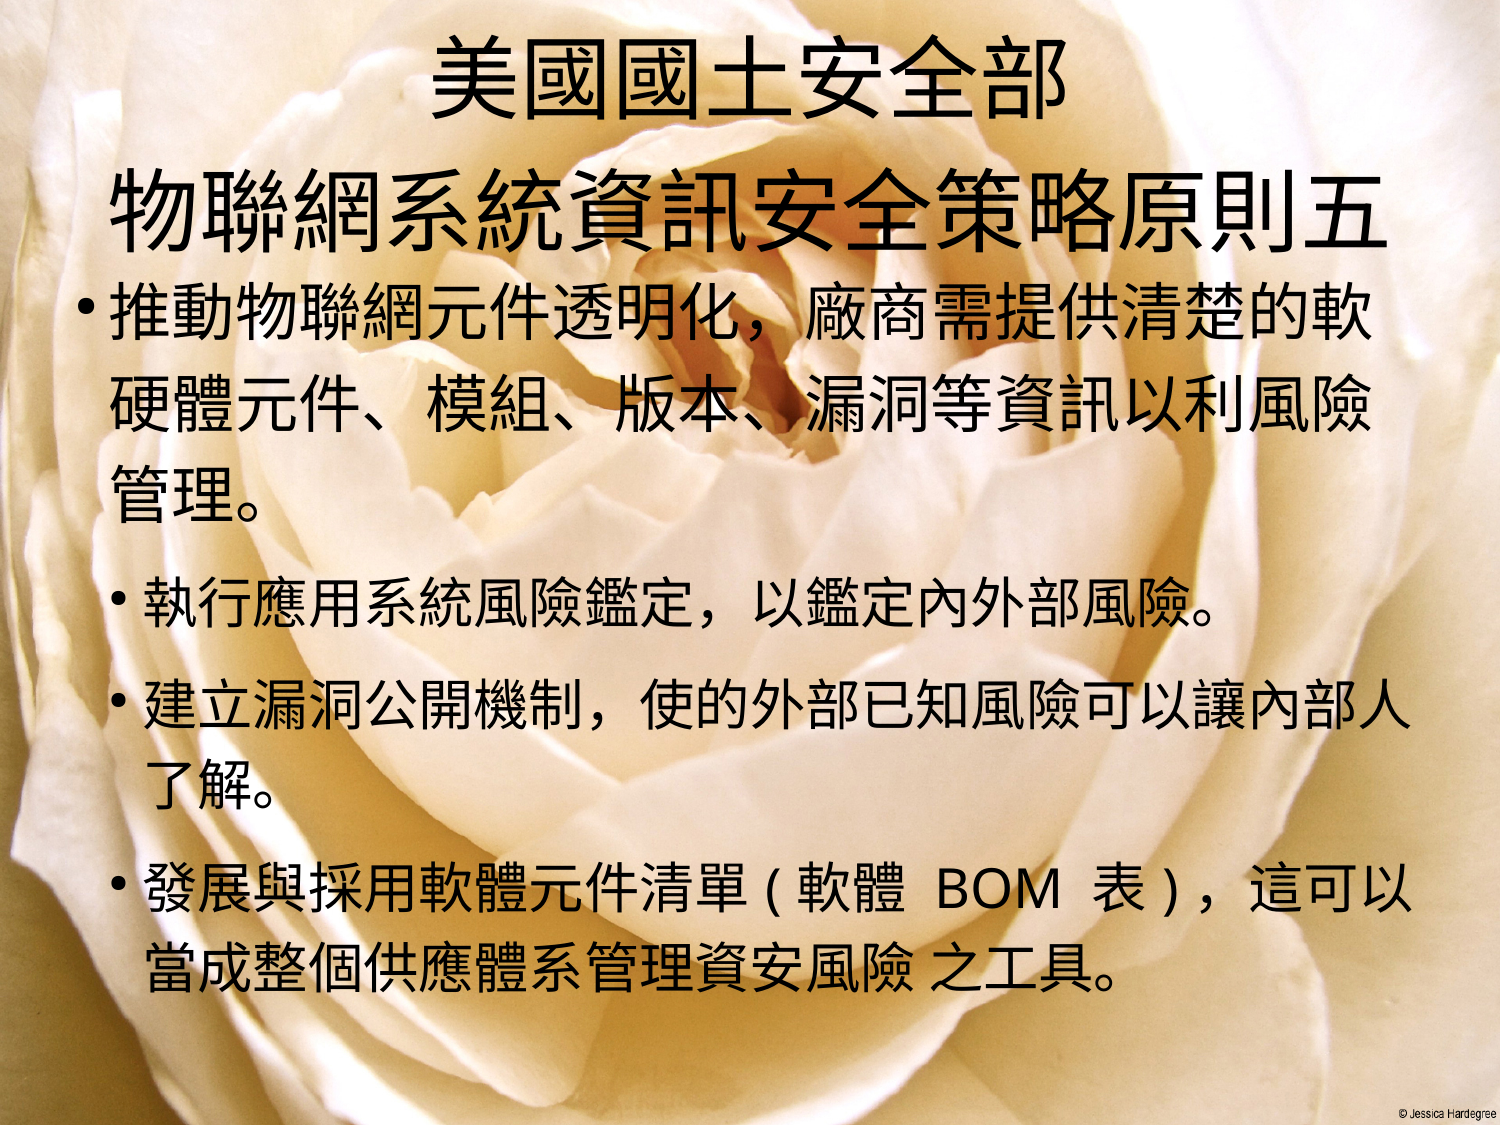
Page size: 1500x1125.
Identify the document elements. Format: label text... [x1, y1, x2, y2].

list 推動物聯網元件透明化，廠商需提供清楚的軟硬體元件、模組、版本、漏洞等資訊以利風險管理。 執行應用系統風險鑑定，以鑑定內外部風險。 建立漏洞公開機制，使的外部已知風險可以讓內部人了解。 發展與採用軟體元件清單(軟體 BOM 表)，這可以當成整個供應體系管理資安風險 之工具。 [75, 262, 1425, 1005]
title 美國國土安全部 物聯網系統資訊安全策略原則五 [75, 45, 1425, 233]
picture [0, 0, 1500, 1125]
